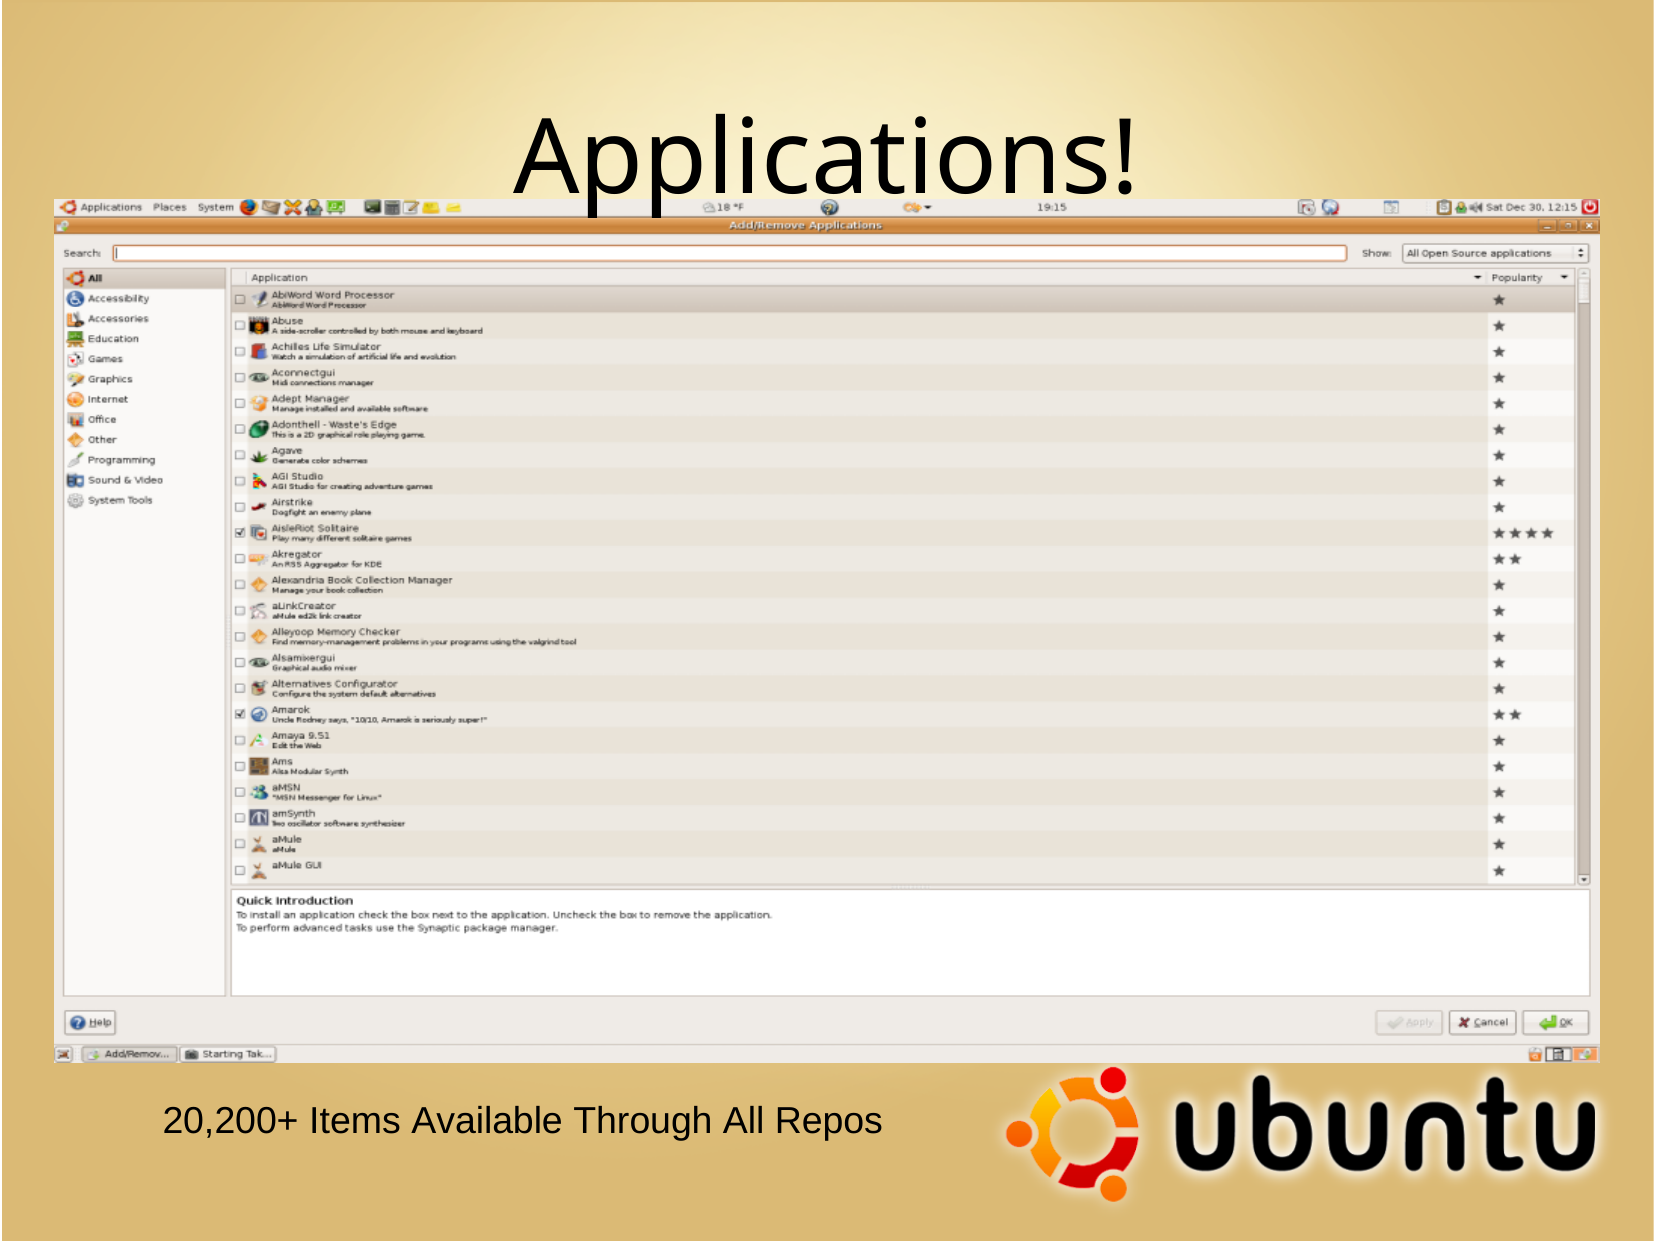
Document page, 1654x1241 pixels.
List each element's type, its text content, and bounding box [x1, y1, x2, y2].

title Applications! [82, 49, 1571, 257]
text_box 20,200+ Items Available Through All Repos [147, 1092, 916, 1154]
picture [2, 0, 1654, 1241]
